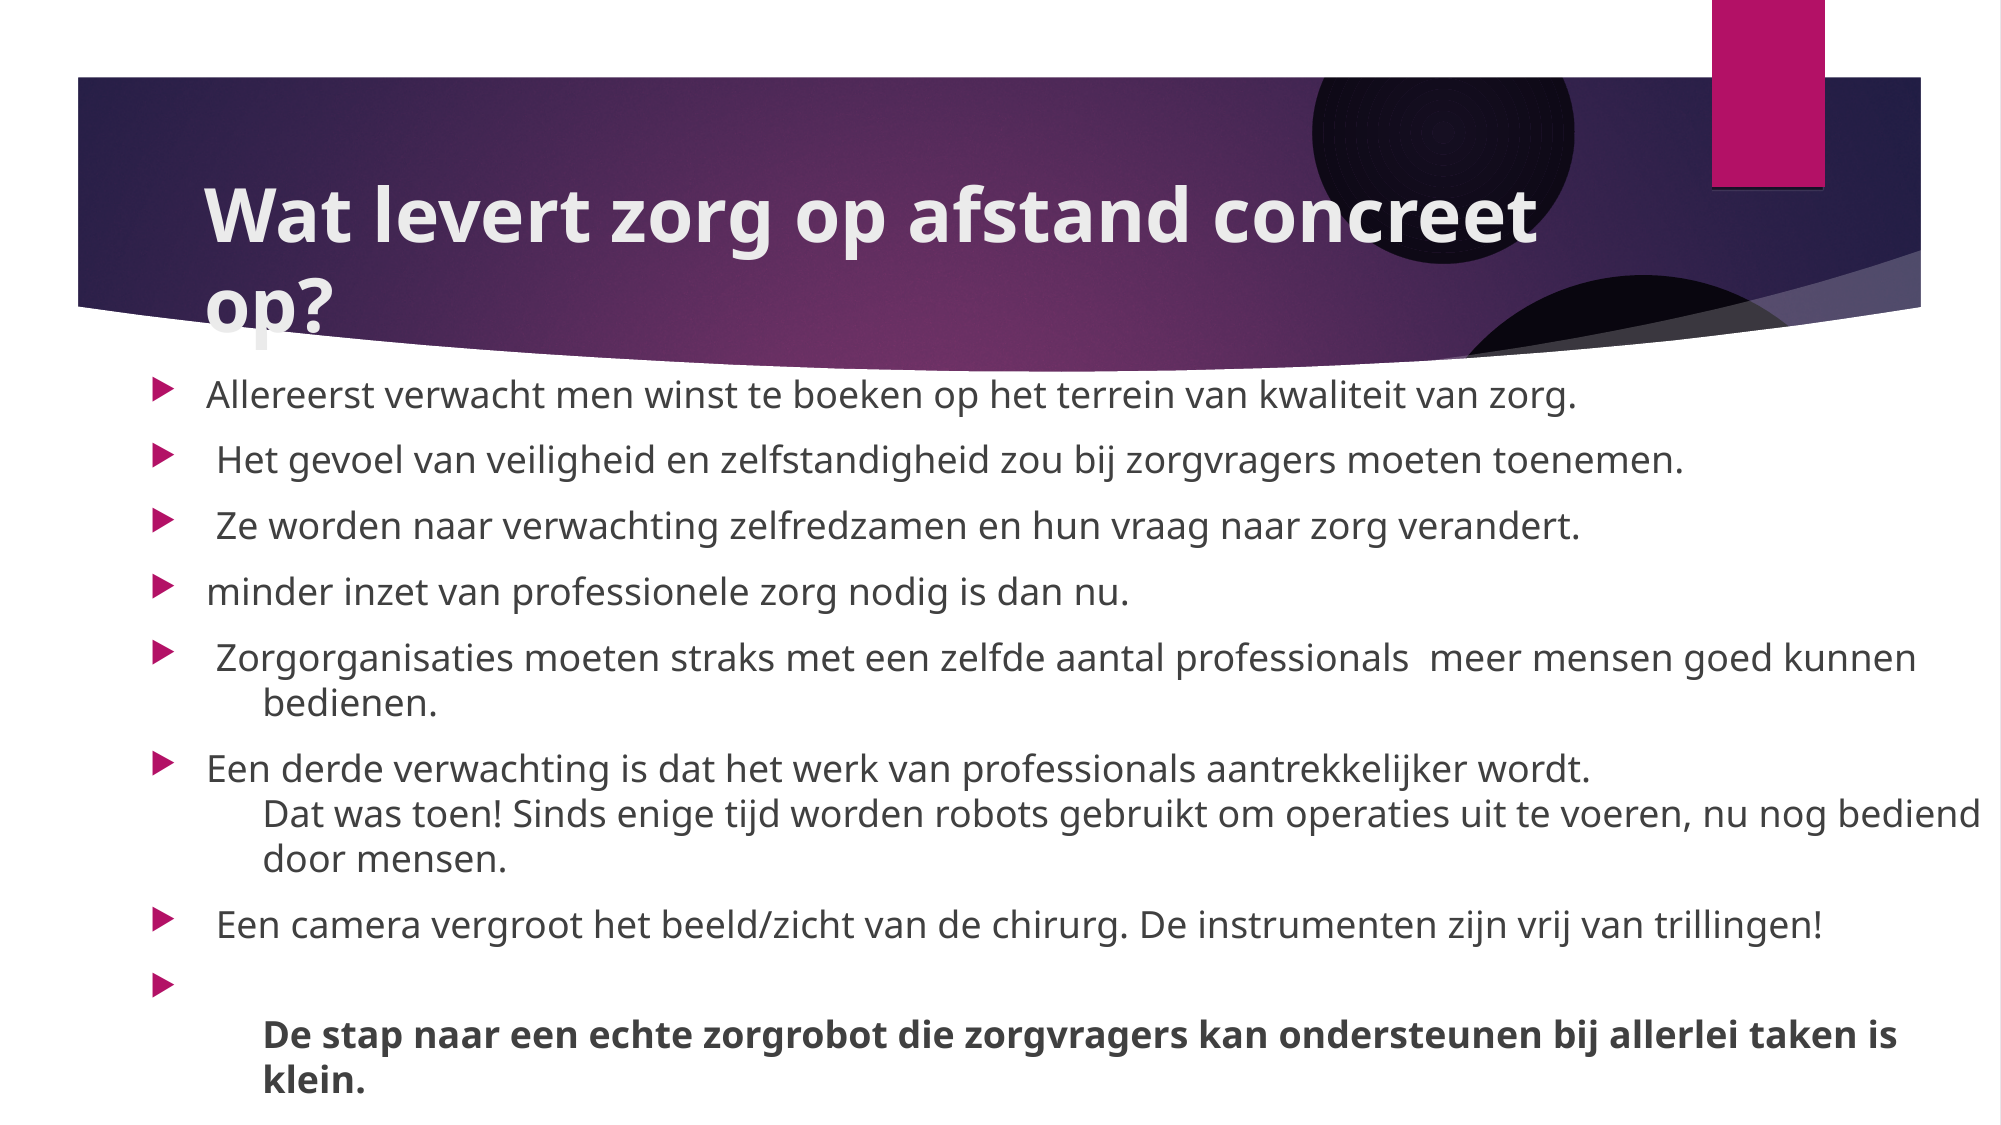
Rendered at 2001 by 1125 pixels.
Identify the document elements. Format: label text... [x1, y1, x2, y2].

list Allereerst verwacht men winst te boeken op het terrein van kwaliteit van zorg. Het gevoel van veiligheid en zelfstandigheid zou bij zorgvragers moeten toenemen. Ze worden naar verwachting zelfredzamen en hun vraag naar zorg verandert. minder inzet van professionele zorg nodig is dan nu. Zorgorganisaties moeten straks met een zelfde aantal professionals meer mensen goed kunnen bedienen. Een derde verwachting is dat het werk van professionals aantrekkelijker wordt. Dat was toen! Sinds enige tijd worden robots gebruikt om operaties uit te voeren, nu nog bediend door mensen. Een camera vergroot het beeld/zicht van de chirurg. De instrumenten zijn vrij van trillingen! De stap naar een echte zorgrobot die zorgvragers kan ondersteunen bij allerlei taken is klein. [134, 363, 2000, 1125]
title Wat levert zorg op afstand concreet op? [189, 159, 1627, 276]
